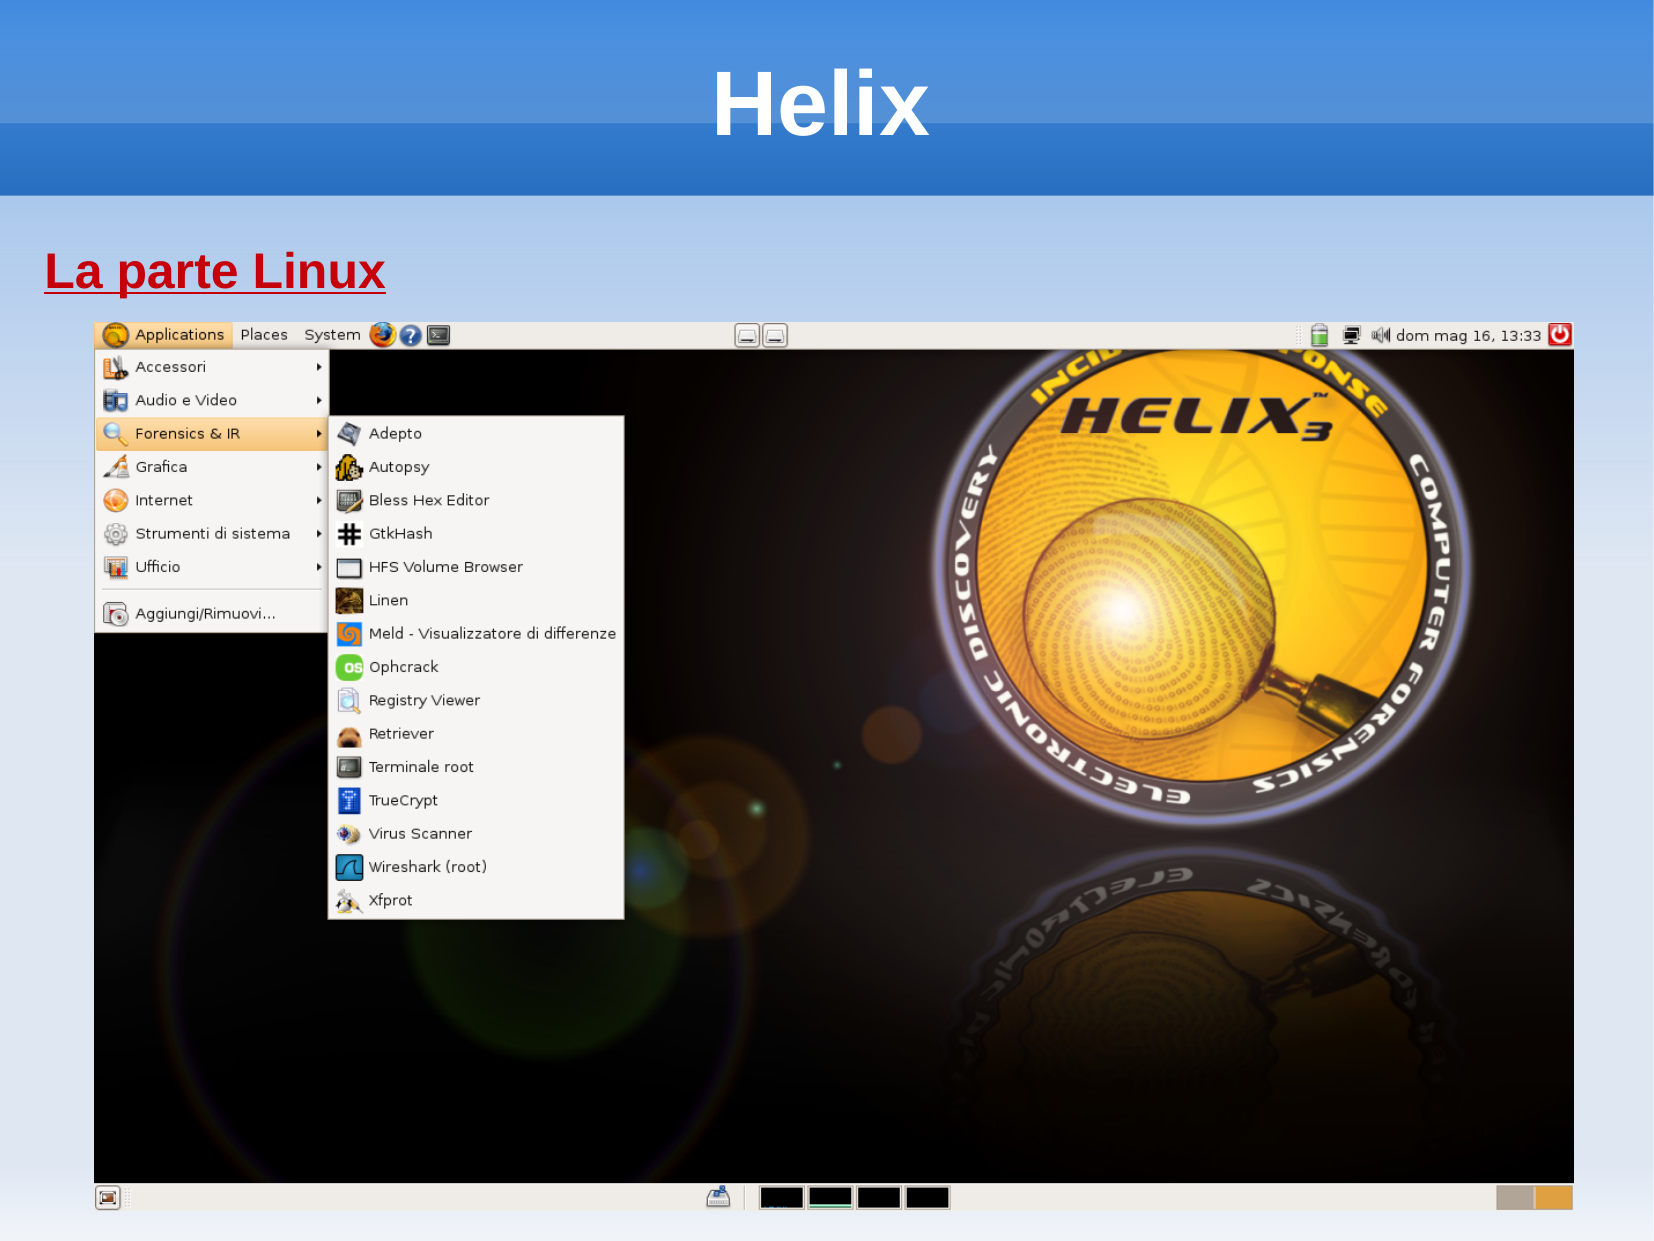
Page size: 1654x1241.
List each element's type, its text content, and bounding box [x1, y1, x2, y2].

title Helix [76, 7, 1565, 200]
text_box La parte Linux [29, 236, 1625, 391]
picture [0, 0, 1654, 1241]
